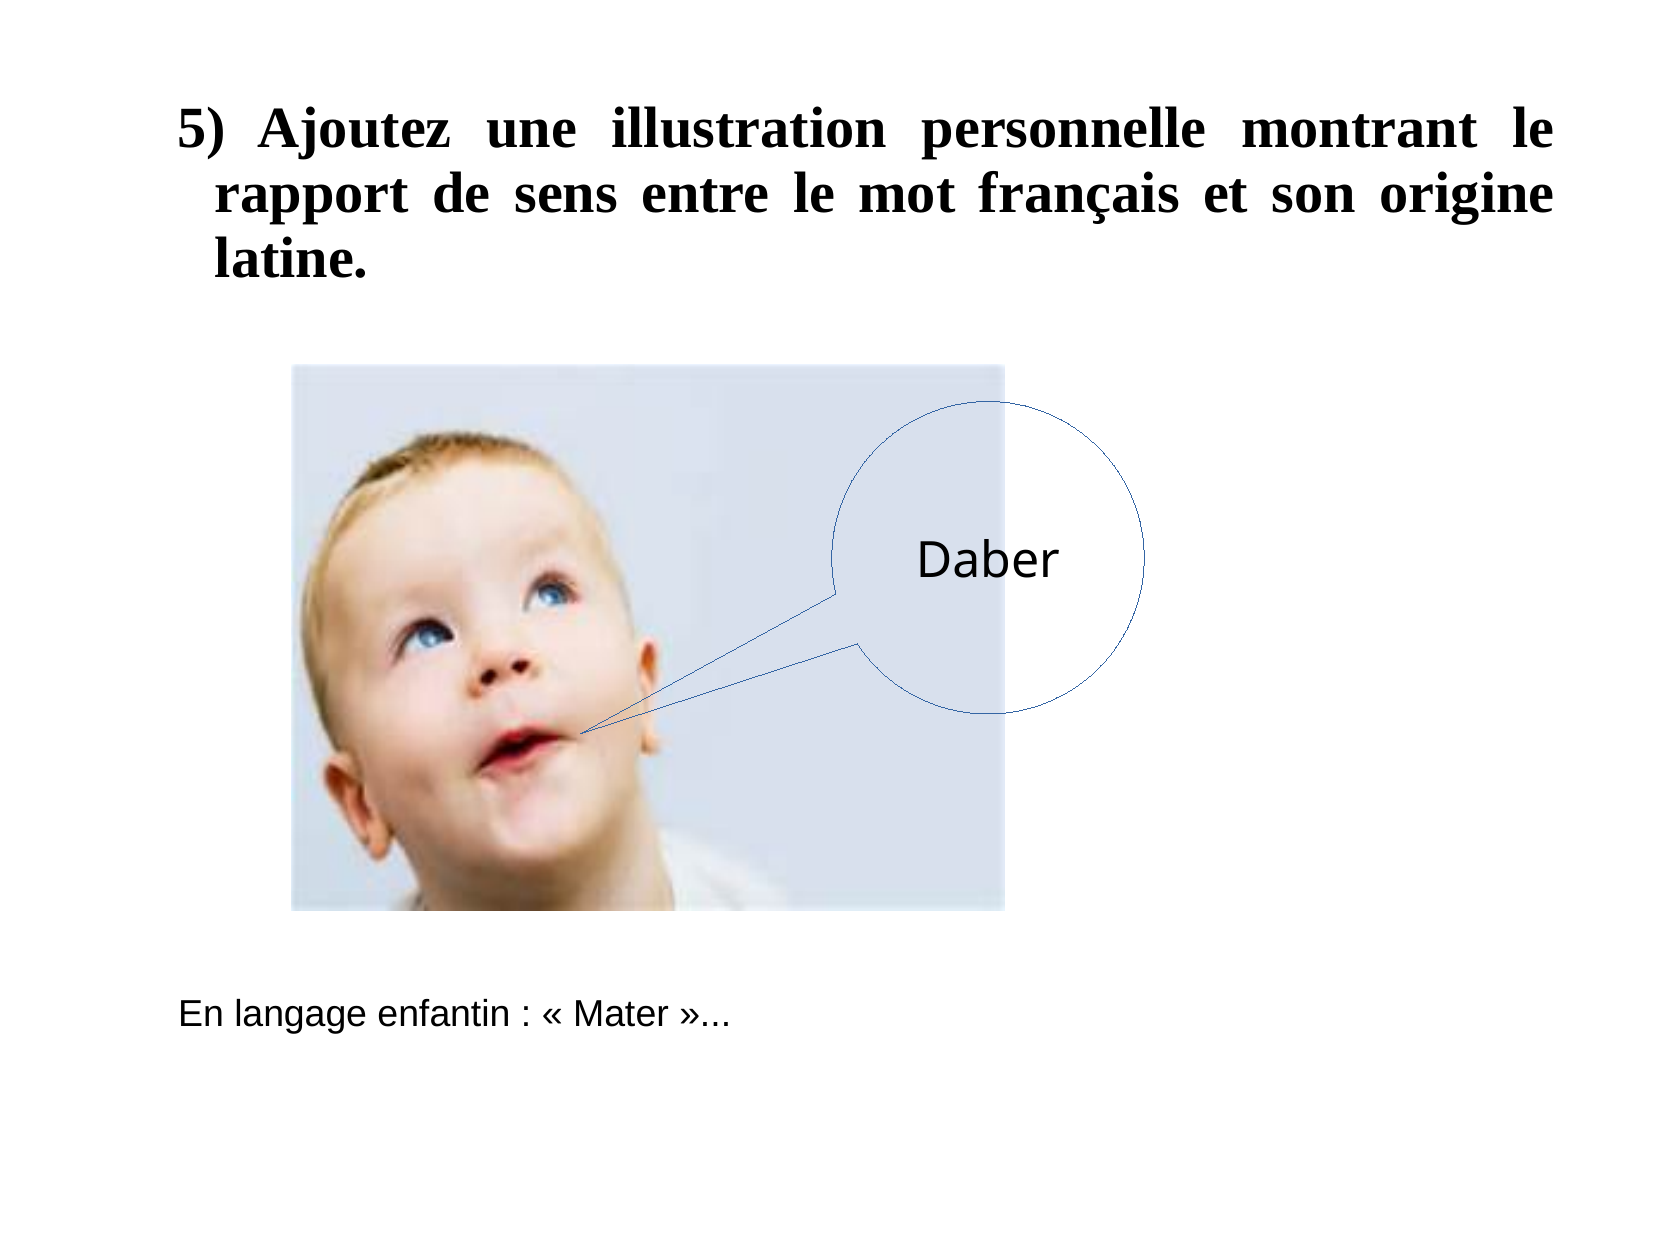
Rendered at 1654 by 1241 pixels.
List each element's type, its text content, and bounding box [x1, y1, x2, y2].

text_box En langage enfantin : « Mater »... [163, 984, 976, 1042]
text_box Daber [580, 401, 1145, 734]
picture [291, 364, 1005, 912]
text_box 5) Ajoutez une illustration personnelle montrant le rapport de sens entre le mot français et son origine latine. [124, 88, 1571, 439]
